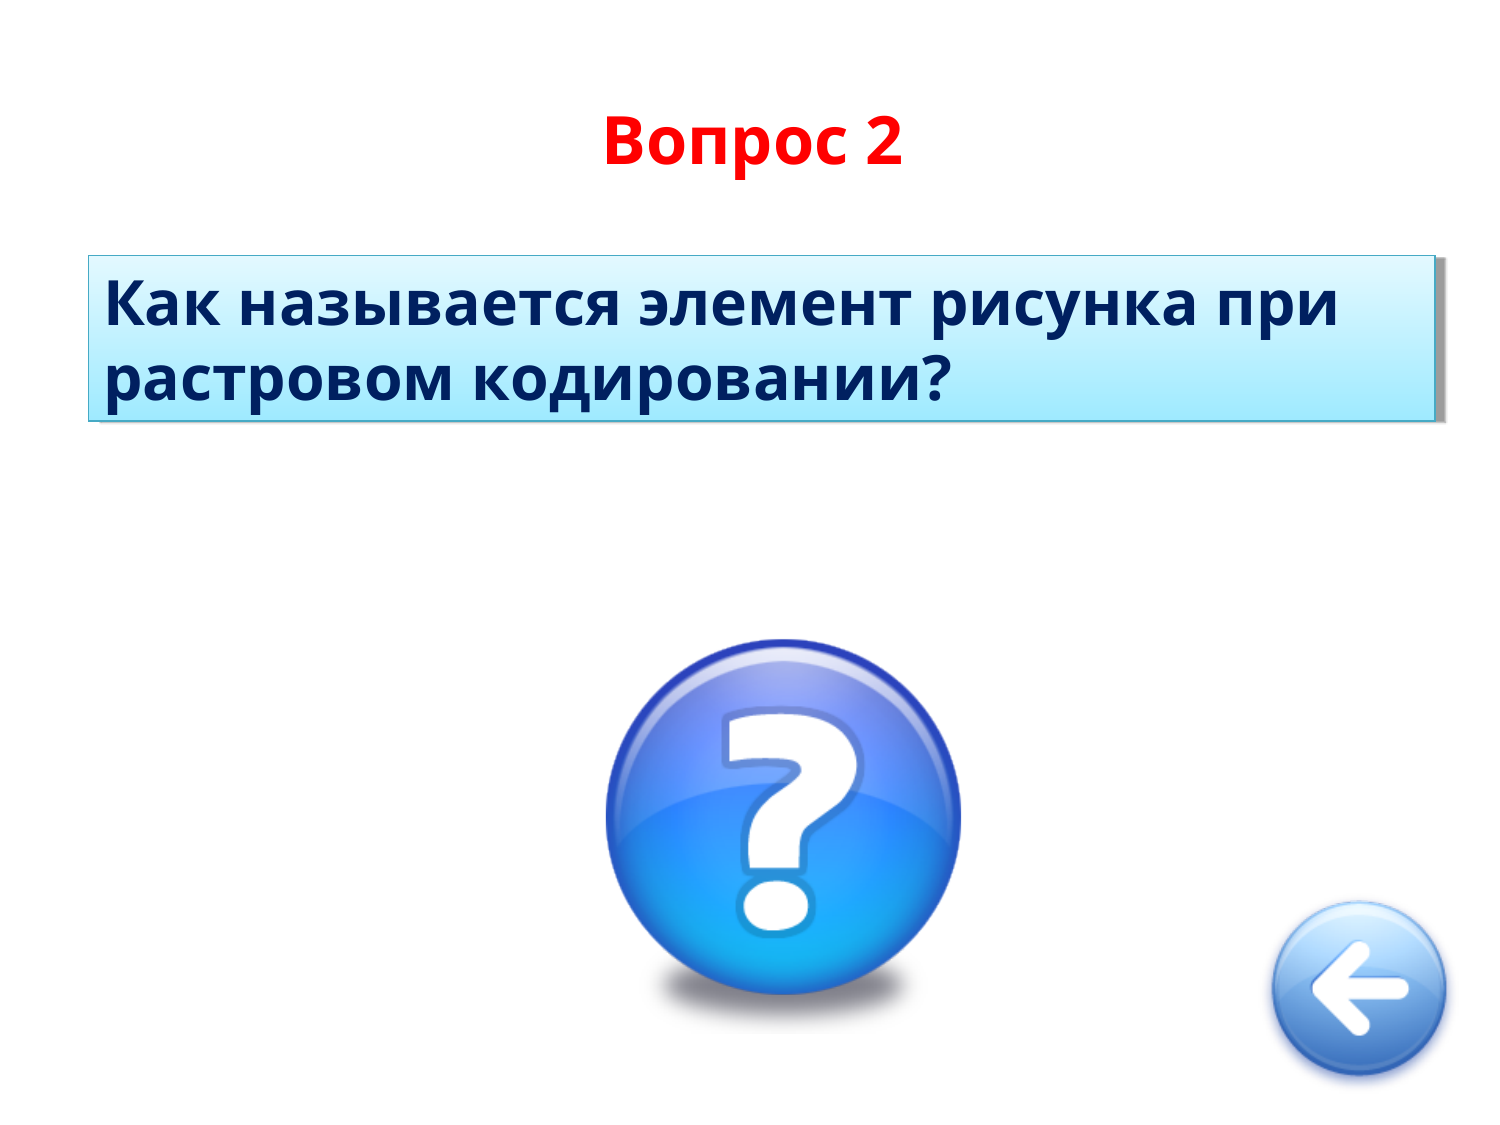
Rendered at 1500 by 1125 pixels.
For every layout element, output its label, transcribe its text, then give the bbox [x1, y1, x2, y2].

picture [584, 633, 985, 1034]
picture [1258, 893, 1459, 1094]
text_box Вопрос 2 [586, 90, 920, 186]
text_box Как называется элемент рисунка при растровом кодировании? [88, 255, 1436, 421]
